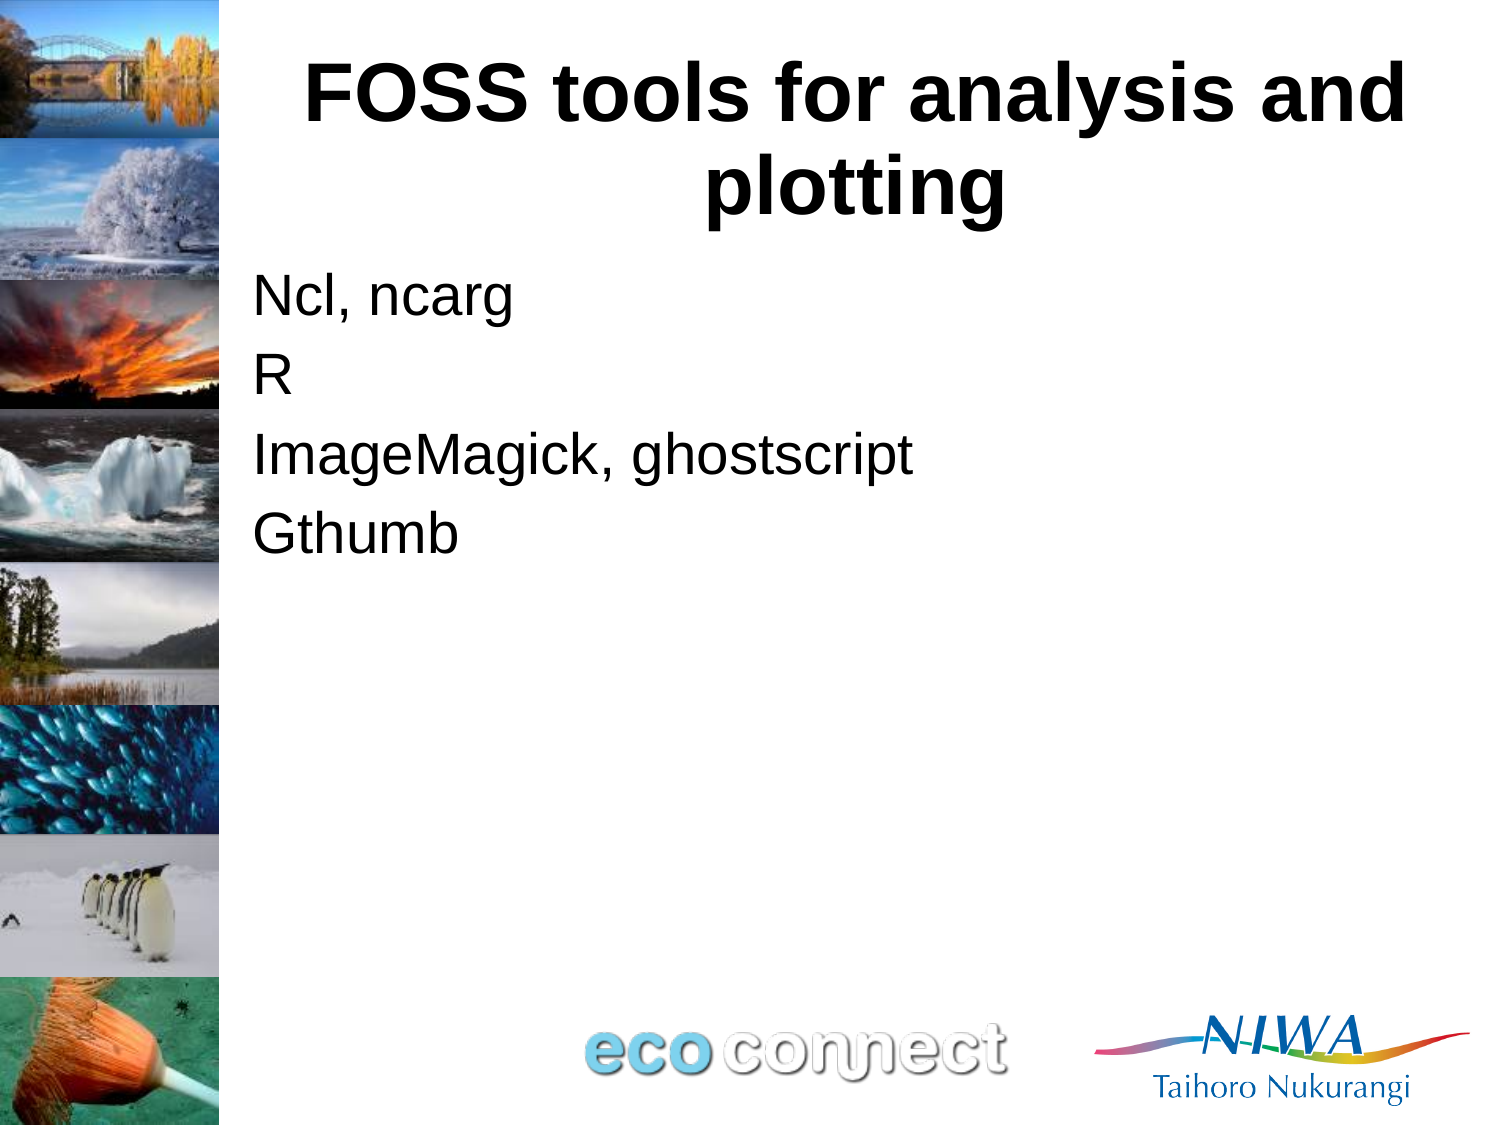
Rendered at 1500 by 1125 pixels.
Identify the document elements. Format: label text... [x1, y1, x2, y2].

picture [0, 0, 219, 1125]
picture [561, 1003, 1030, 1098]
list Ncl, ncarg R ImageMagick, ghostscript Gthumb [252, 262, 1459, 962]
title FOSS tools for analysis and plotting [253, 31, 1459, 247]
picture [1092, 1013, 1472, 1106]
